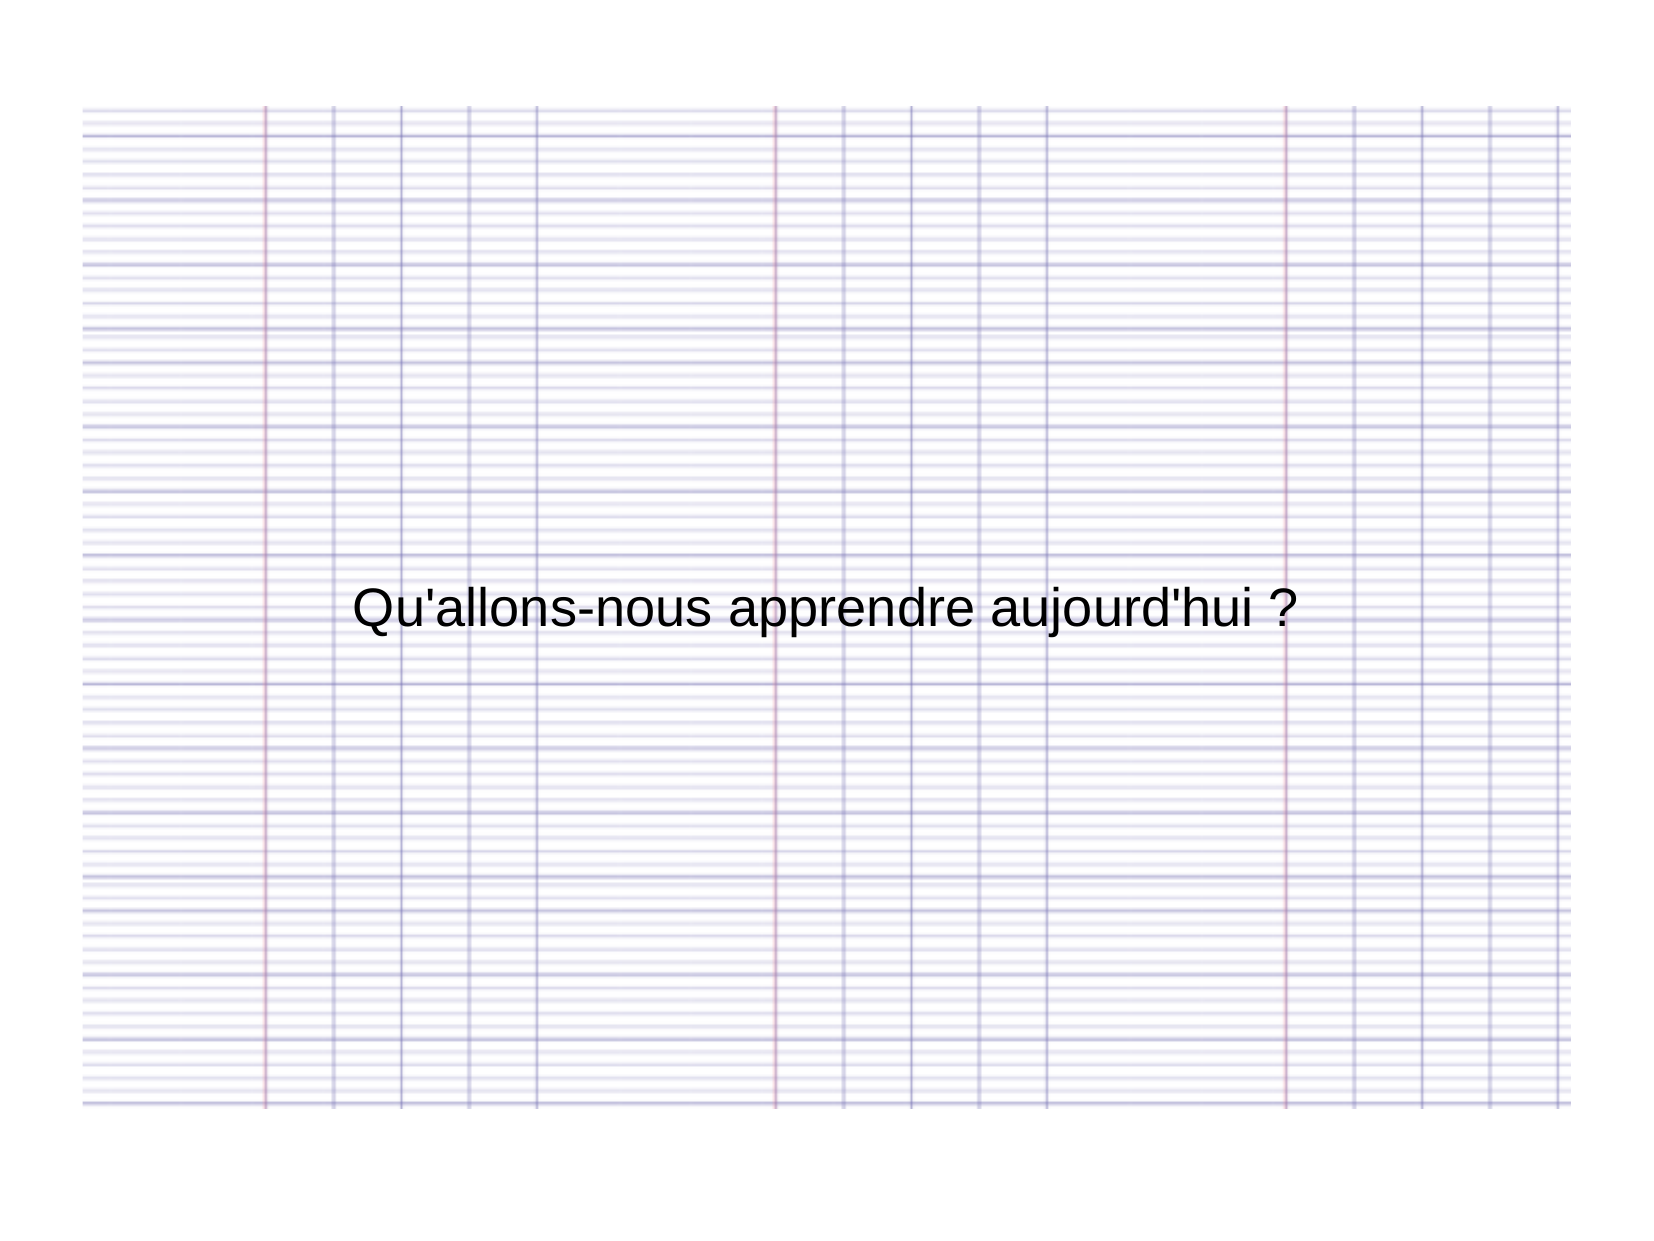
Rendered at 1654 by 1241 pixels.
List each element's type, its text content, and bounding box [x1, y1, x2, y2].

subtitle Qu'allons-nous apprendre aujourd'hui ? [82, 106, 1571, 1109]
